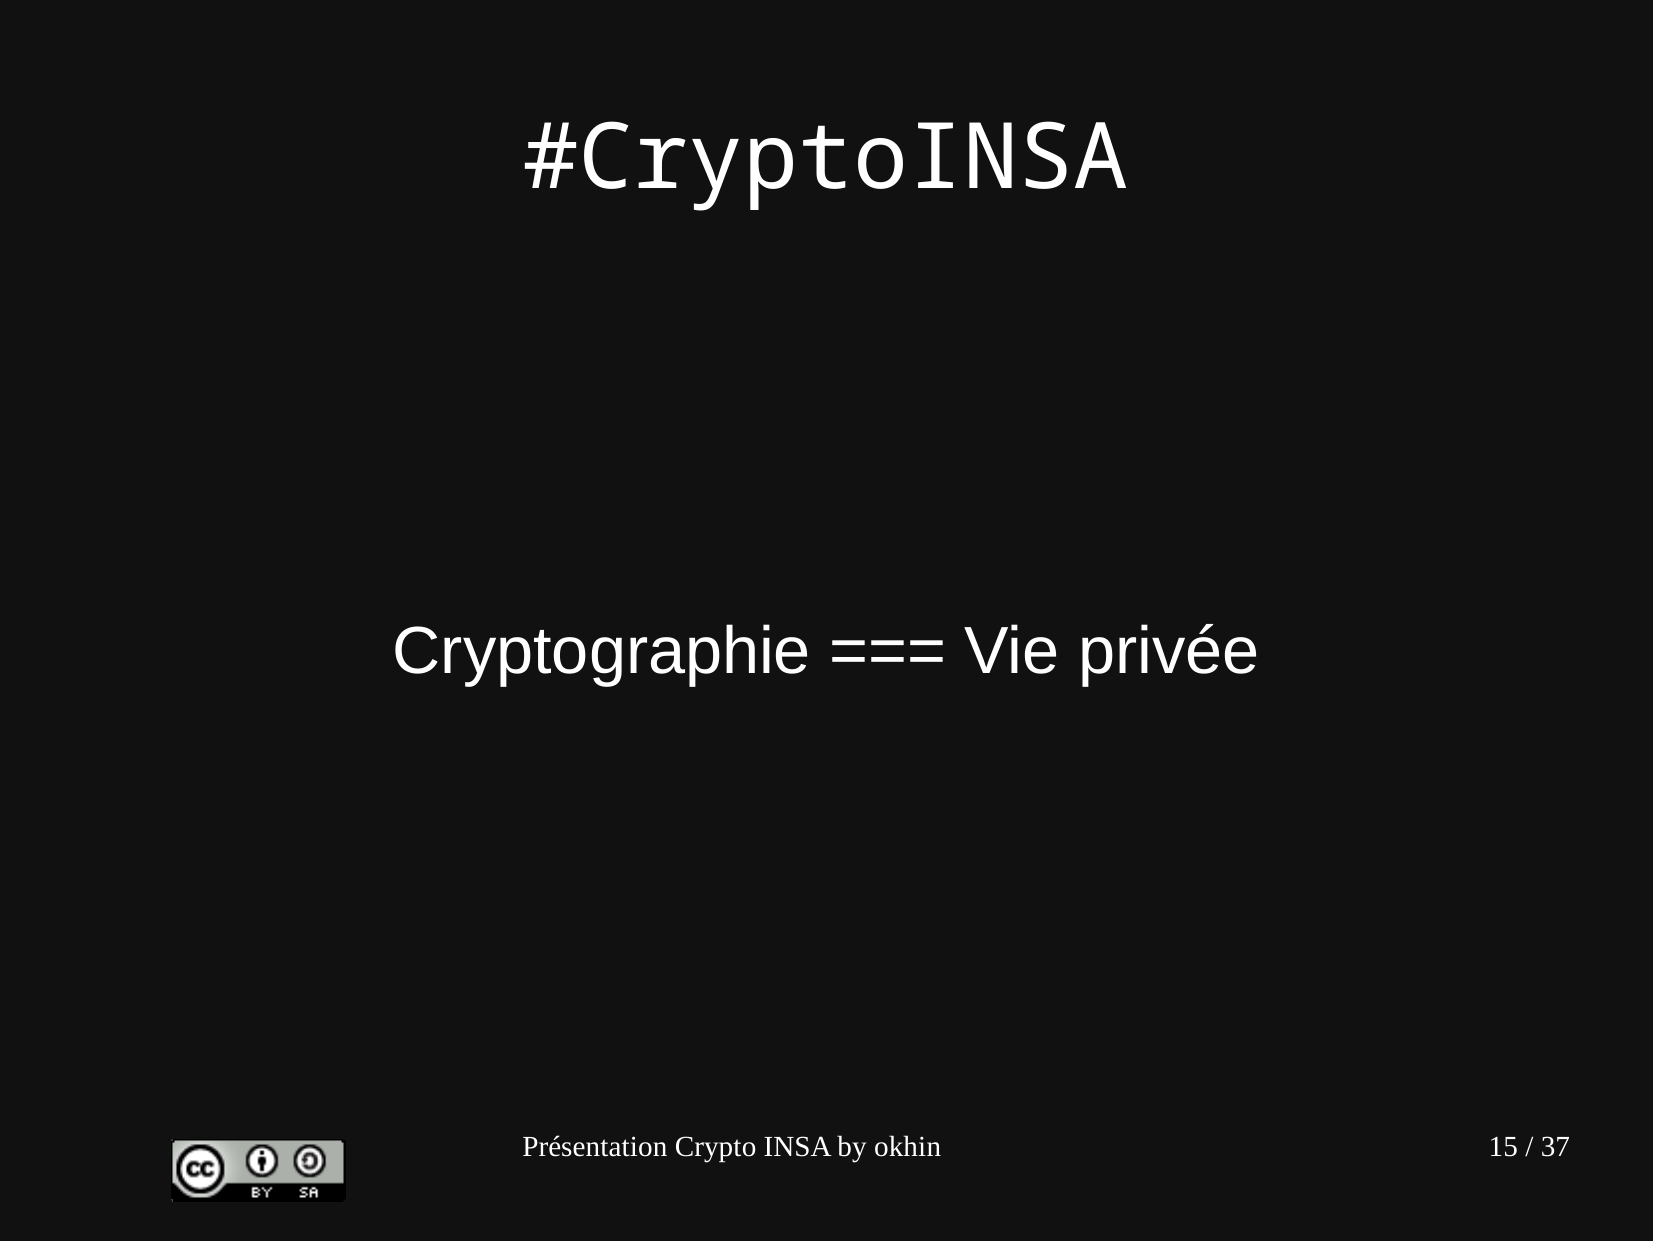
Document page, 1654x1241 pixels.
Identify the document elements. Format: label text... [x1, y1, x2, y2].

subtitle Cryptographie === Vie privée [82, 290, 1571, 1010]
picture [171, 1139, 346, 1202]
title #CryptoINSA [82, 49, 1571, 257]
